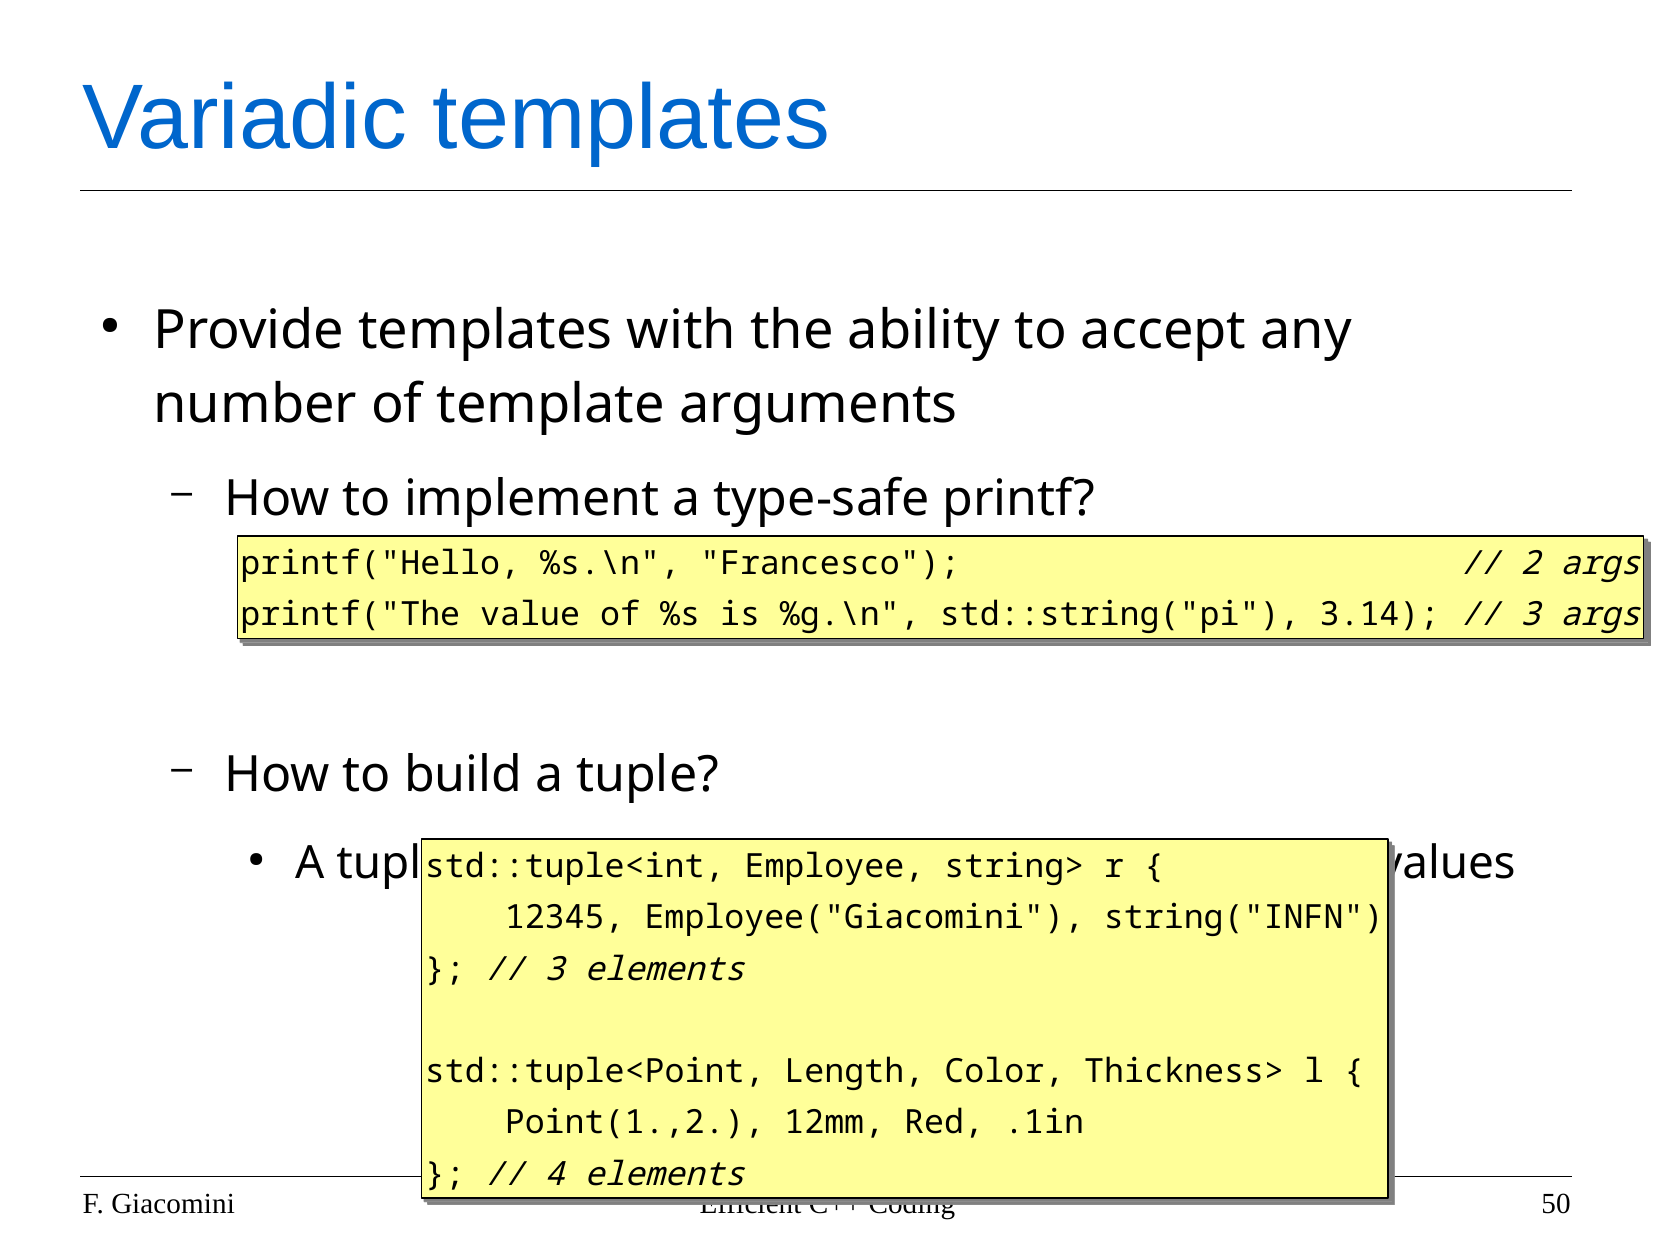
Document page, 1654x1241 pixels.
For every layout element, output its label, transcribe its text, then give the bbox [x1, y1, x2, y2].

title Variadic templates [82, 49, 1571, 184]
text_box printf("Hello, %s.\n", "Francesco"); // 2 args printf("The value of %s is %g.\n", std::string("pi"), 3.14); // 3 args [237, 535, 1644, 639]
text_box std::tuple<int, Employee, string> r { 12345, Employee("Giacomini"), string("INFN") }; // 3 elements std::tuple<Point, Length, Color, Thickness> l { Point(1.,2.), 12mm, Red, .1in }; // 4 elements [421, 838, 1388, 1198]
list Provide templates with the ability to accept any number of template arguments How to implement a type-safe printf? How to build a tuple? A tuple is a heterogeneous, fixed-size collection of values [82, 290, 1571, 1006]
